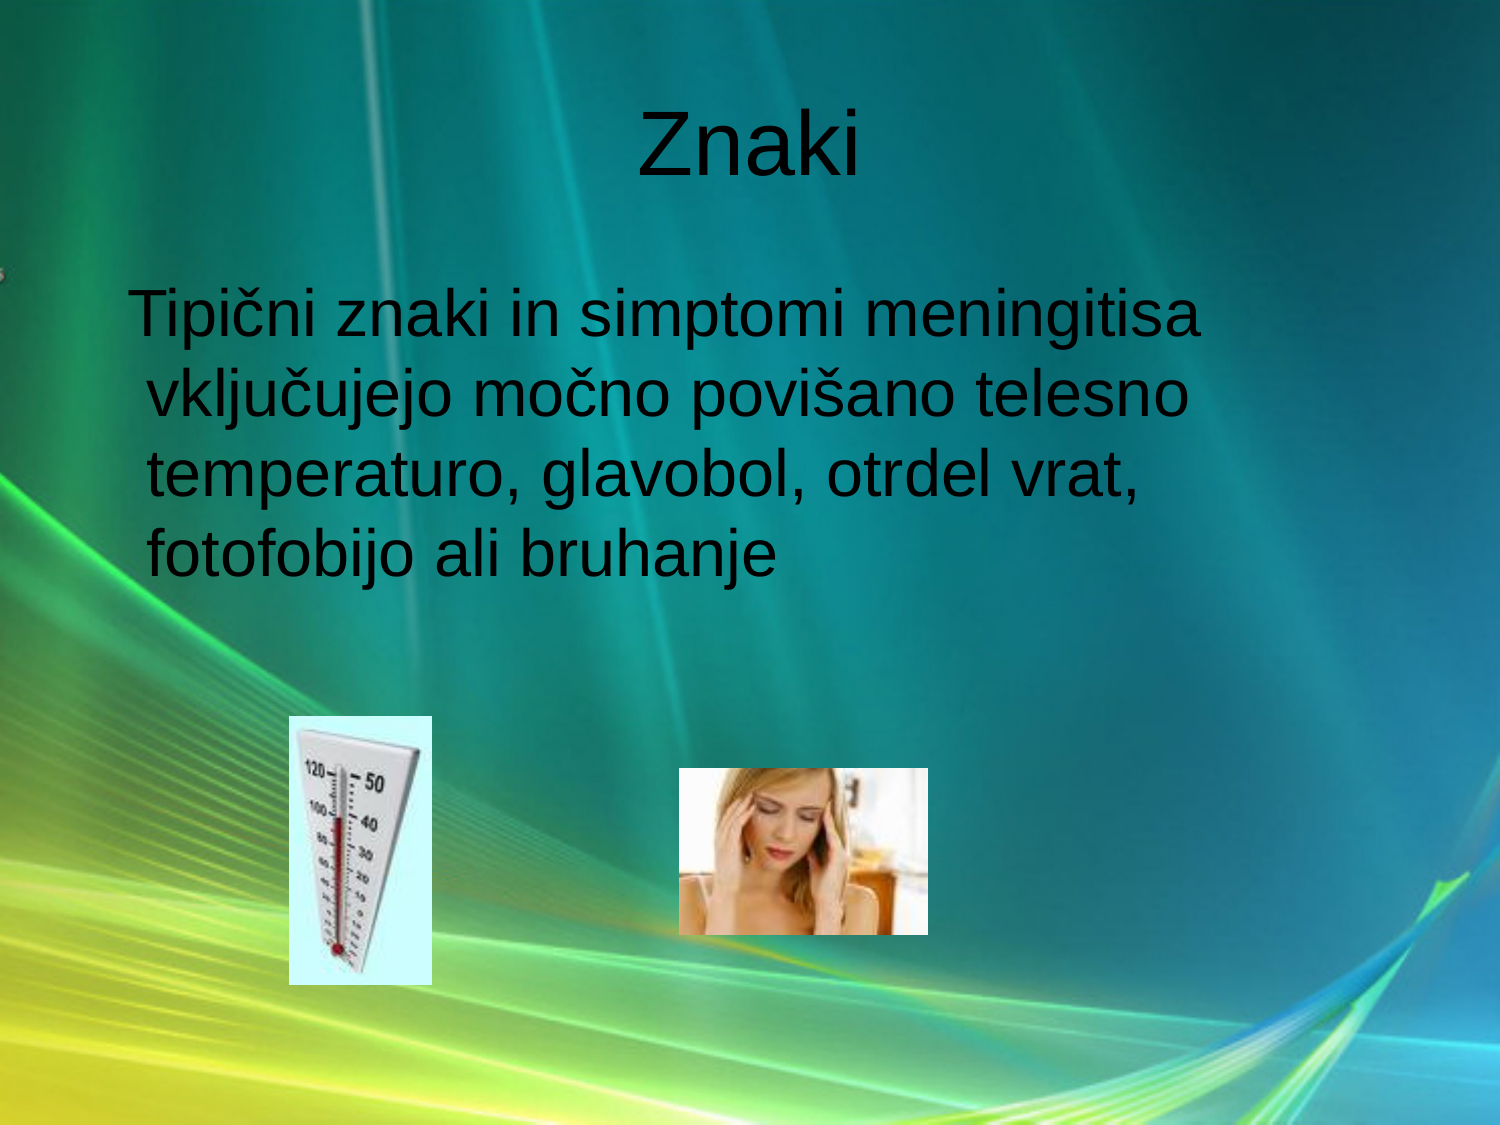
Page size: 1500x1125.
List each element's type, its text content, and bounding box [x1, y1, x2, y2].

title Znaki [75, 45, 1425, 233]
list Tipični znaki in simptomi meningitisa vključujejo močno povišano telesno temperaturo, glavobol, otrdel vrat, fotofobijo ali bruhanje [75, 262, 1425, 1005]
picture [0, 0, 1500, 1125]
